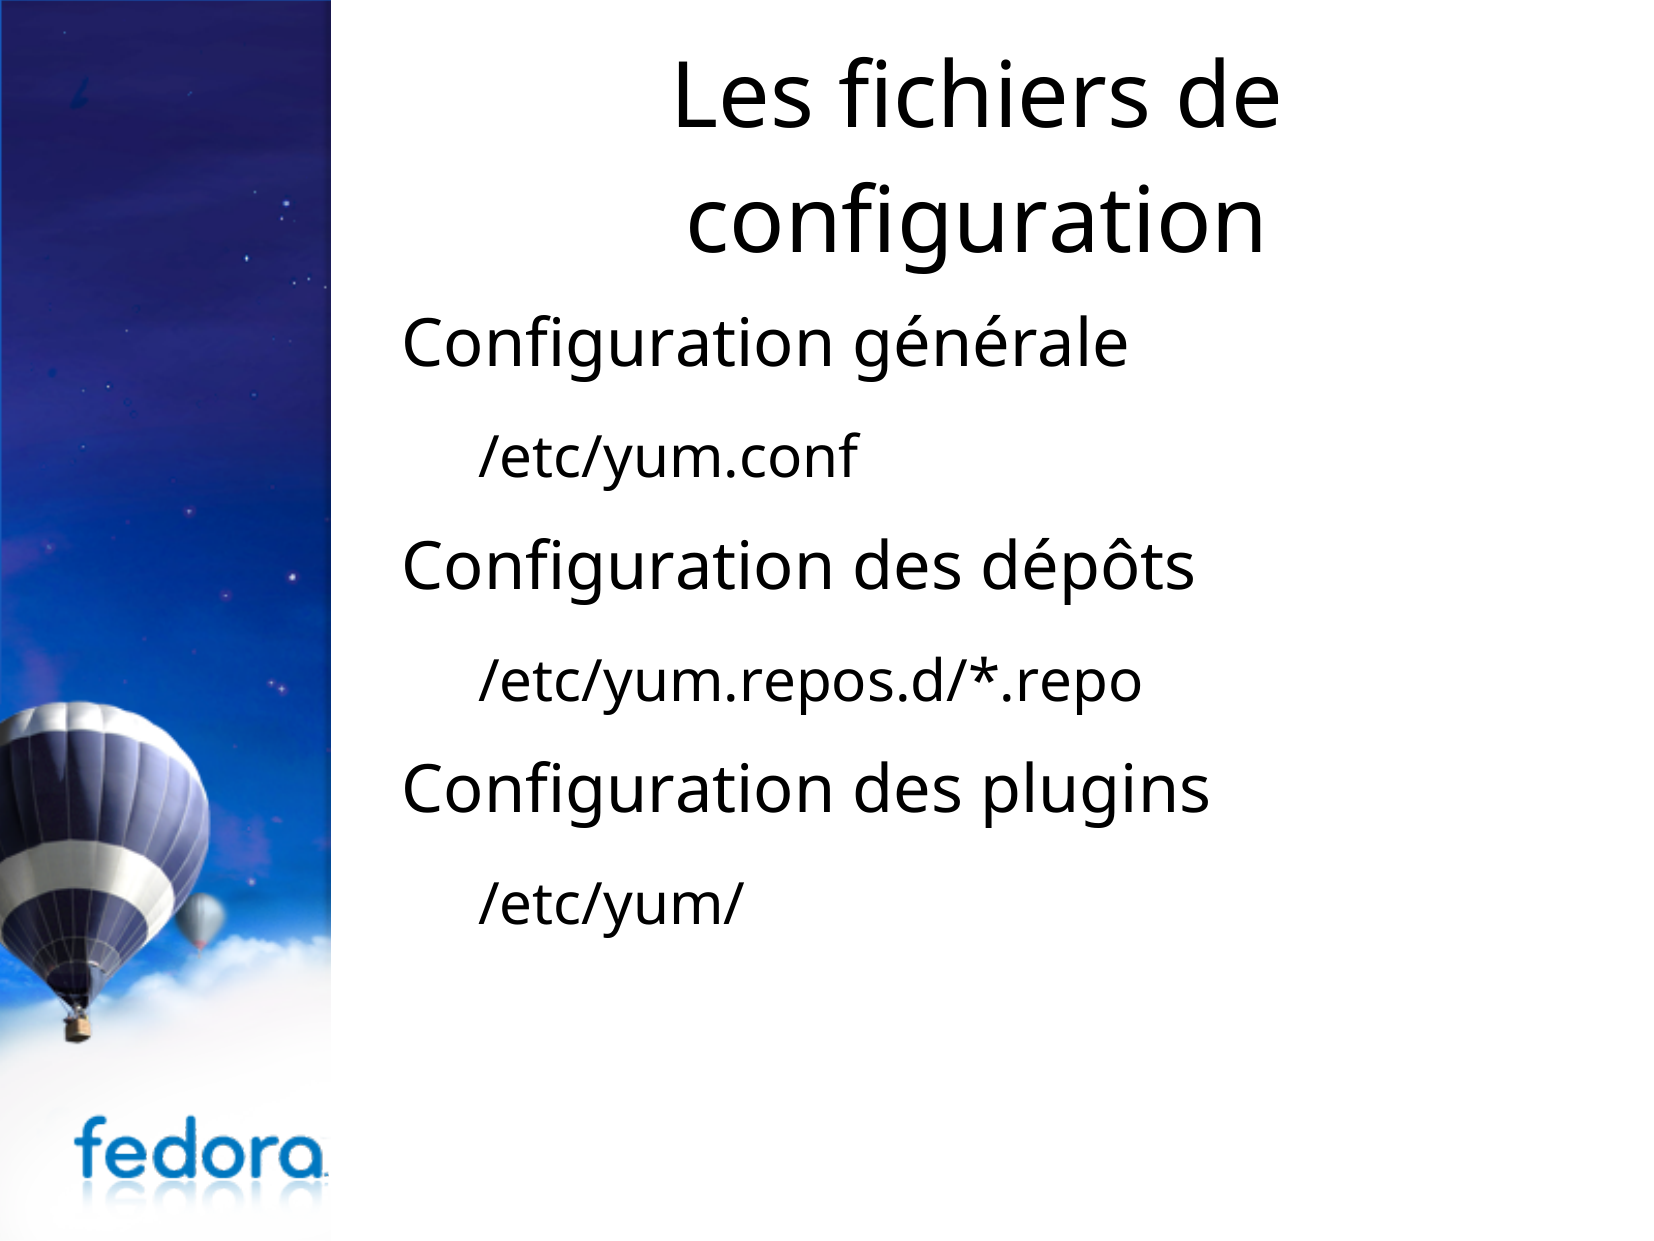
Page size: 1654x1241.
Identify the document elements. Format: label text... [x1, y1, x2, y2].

picture [0, 0, 331, 1241]
title Les fichiers de configuration [383, 59, 1571, 250]
list Configuration générale /etc/yum.conf Configuration des dépôts /etc/yum.repos.d/*.repo Configuration des plugins /etc/yum/ [383, 295, 1571, 1094]
